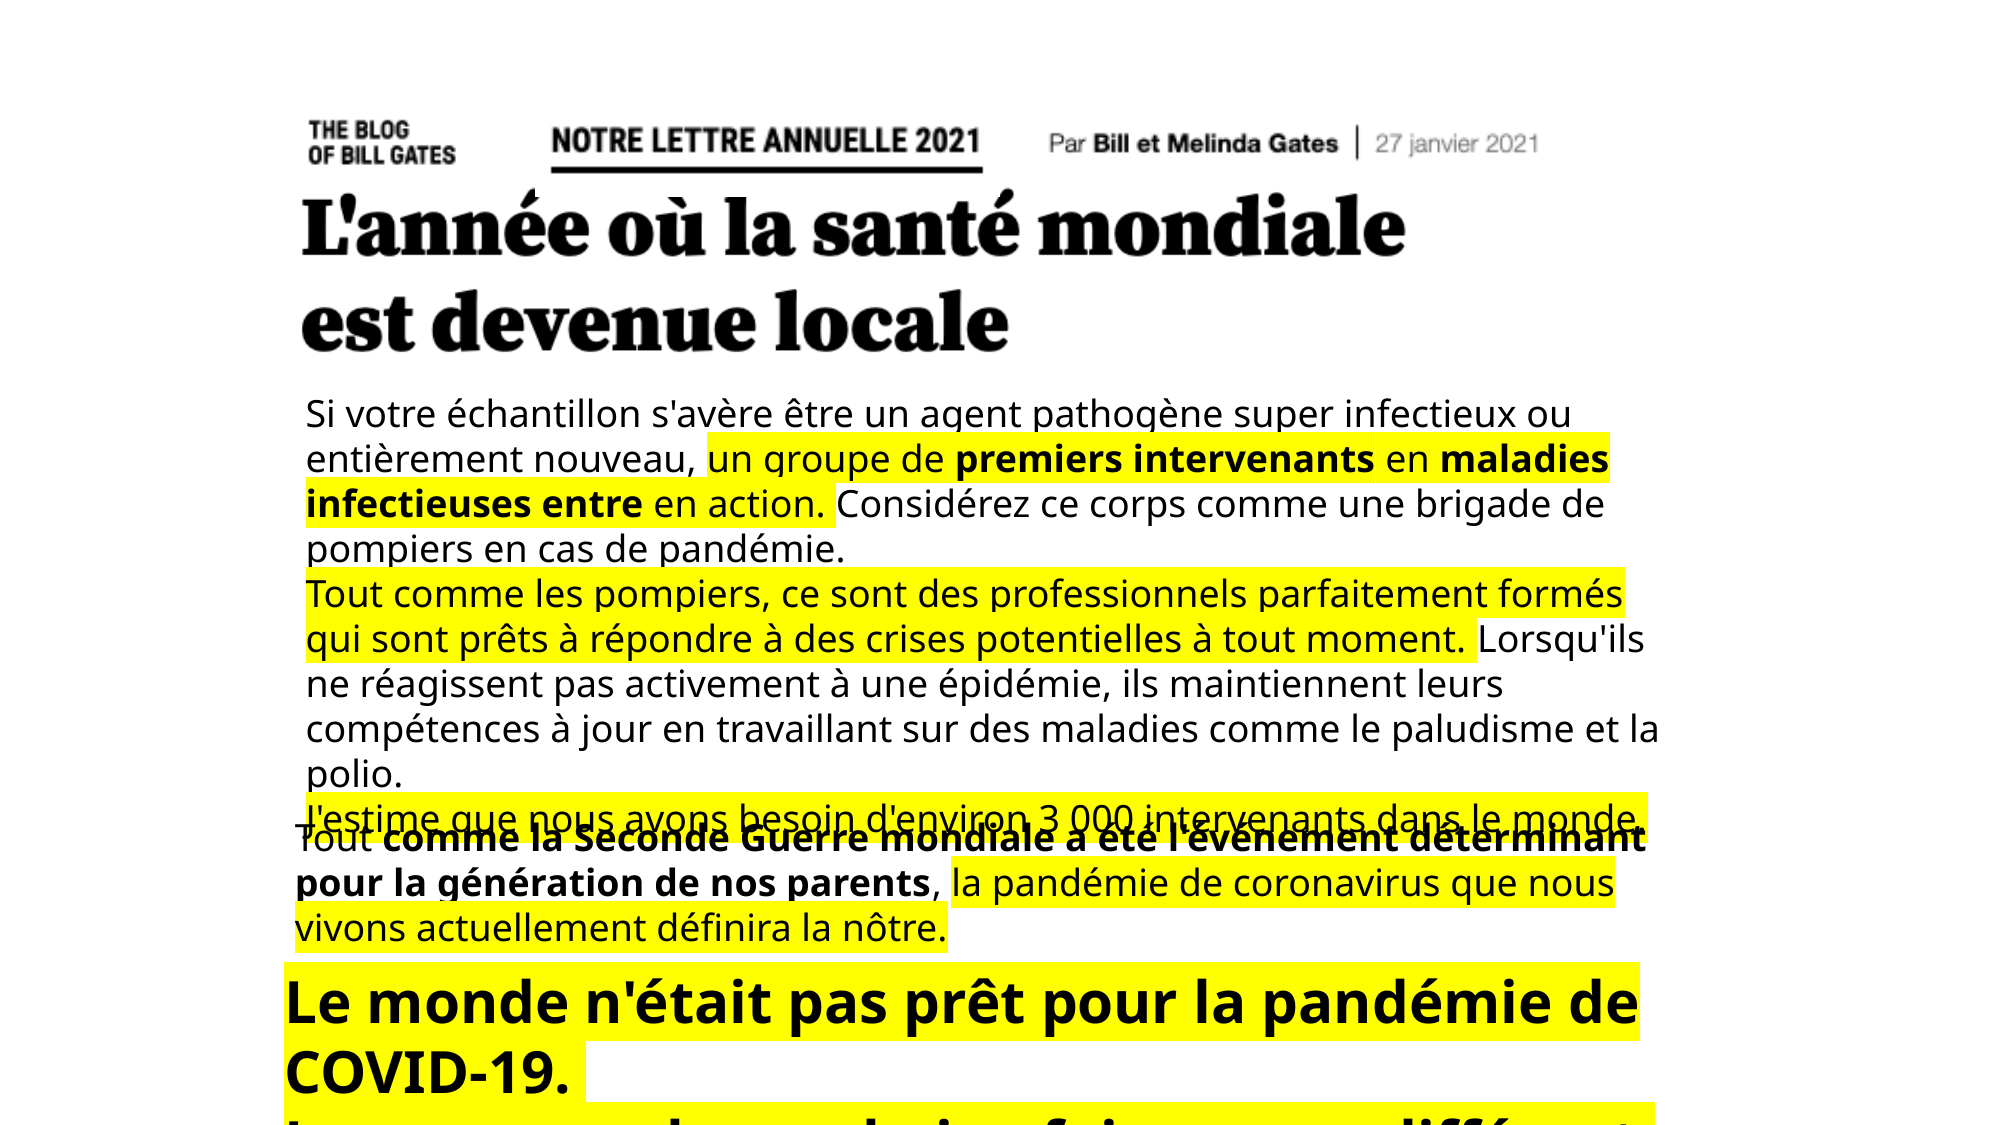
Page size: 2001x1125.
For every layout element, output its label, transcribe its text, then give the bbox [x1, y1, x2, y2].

picture [295, 104, 1422, 373]
text_box Si votre échantillon s'avère être un agent pathogène super infectieux ou entièrement nouveau, un groupe de premiers intervenants en maladies infectieuses entre en action. Considérez ce corps comme une brigade de pompiers en cas de pandémie. Tout comme les pompiers, ce sont des professionnels parfaitement formés qui sont prêts à répondre à des crises potentielles à tout moment. Lorsqu'ils ne réagissent pas activement à une épidémie, ils maintiennent leurs compétences à jour en travaillant sur des maladies comme le paludisme et la polio. J'estime que nous avons besoin d'environ 3 000 intervenants dans le monde. [291, 382, 1700, 806]
text_box Le monde n'était pas prêt pour la pandémie de COVID-19. Je pense que la prochaine fois ce sera différent. [269, 958, 1752, 1125]
text_box Tout comme la Seconde Guerre mondiale a été l'événement déterminant pour la génération de nos parents, la pandémie de coronavirus que nous vivons actuellement définira la nôtre. [280, 806, 1741, 957]
picture [1037, 119, 1553, 176]
